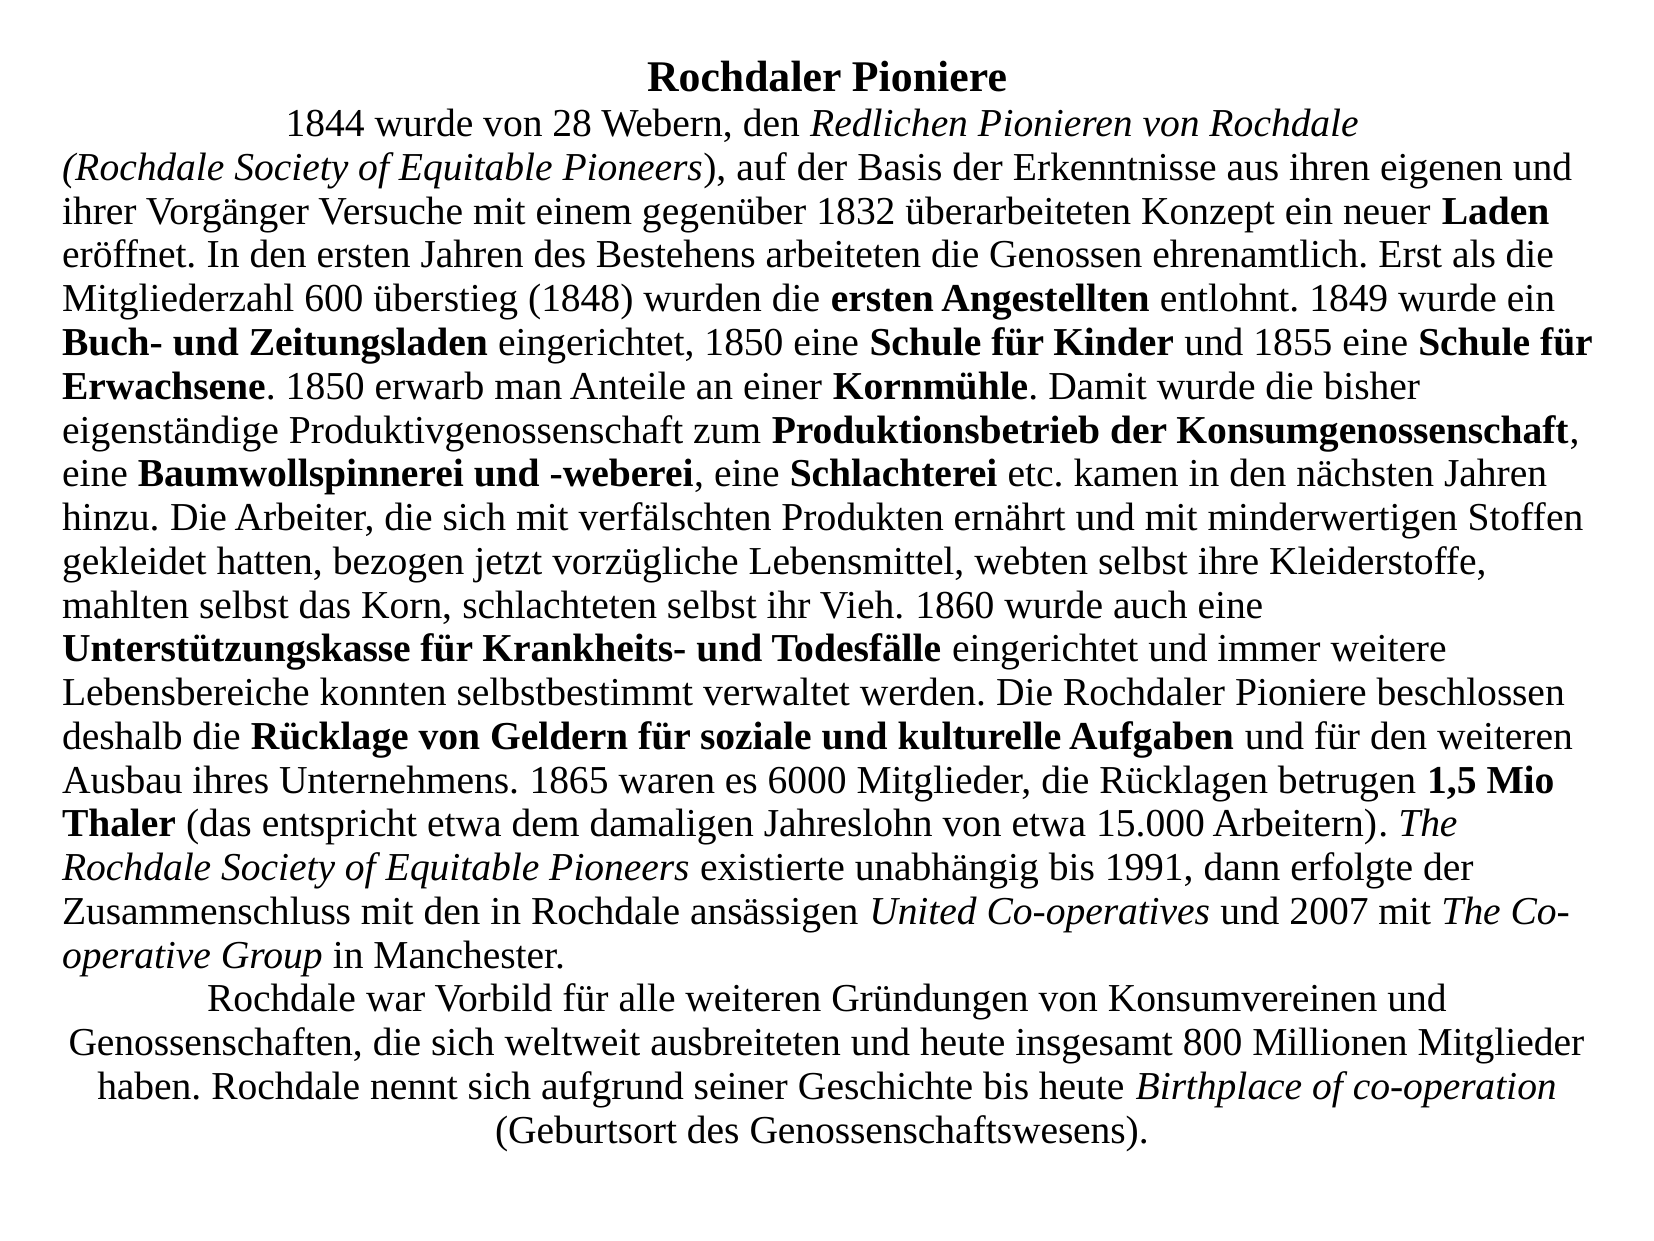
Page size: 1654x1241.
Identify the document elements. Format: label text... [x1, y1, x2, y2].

text_box Rochdaler Pioniere 1844 wurde von 28 Webern, den Redlichen Pionieren von Rochdale (Rochdale Society of Equitable Pioneers), auf der Basis der Erkenntnisse aus ihren eigenen und ihrer Vorgänger Versuche mit einem gegenüber 1832 überarbeiteten Konzept ein neuer Laden eröffnet. In den ersten Jahren des Bestehens arbeiteten die Genossen ehrenamtlich. Erst als die Mitgliederzahl 600 überstieg (1848) wurden die ersten Angestellten entlohnt. 1849 wurde ein Buch- und Zeitungsladen eingerichtet, 1850 eine Schule für Kinder und 1855 eine Schule für Erwachsene. 1850 erwarb man Anteile an einer Kornmühle. Damit wurde die bisher eigenständige Produktivgenossenschaft zum Produktionsbetrieb der Konsumgenossenschaft, eine Baumwollspinnerei und -weberei, eine Schlachterei etc. kamen in den nächsten Jahren hinzu. Die Arbeiter, die sich mit verfälschten Produkten ernährt und mit minderwertigen Stoffen gekleidet hatten, bezogen jetzt vorzügliche Lebensmittel, webten selbst ihre Kleiderstoffe, mahlten selbst das Korn, schlachteten selbst ihr Vieh. 1860 wurde auch eine Unterstützungskasse für Krankheits- und Todesfälle eingerichtet und immer weitere Lebensbereiche konnten selbstbestimmt verwaltet werden. Die Rochdaler Pioniere beschlossen deshalb die Rücklage von Geldern für soziale und kulturelle Aufgaben und für den weiteren Ausbau ihres Unternehmens. 1865 waren es 6000 Mitglieder, die Rücklagen betrugen 1,5 Mio Thaler (das entspricht etwa dem damaligen Jahreslohn von etwa 15.000 Arbeitern). The Rochdale Society of Equitable Pioneers existierte unabhängig bis 1991, dann erfolgte der Zusammenschluss mit den in Rochdale ansässigen United Co-operatives und 2007 mit The Co-operative Group in Manchester. Rochdale war Vorbild für alle weiteren Gründungen von Konsumvereinen und Genossenschaften, die sich weltweit ausbreiteten und heute insgesamt 800 Millionen Mitglieder haben. Rochdale nennt sich aufgrund seiner Geschichte bis heute Birthplace of co-operation (Geburtsort des Genossenschaftswesens). [47, 45, 1613, 1160]
